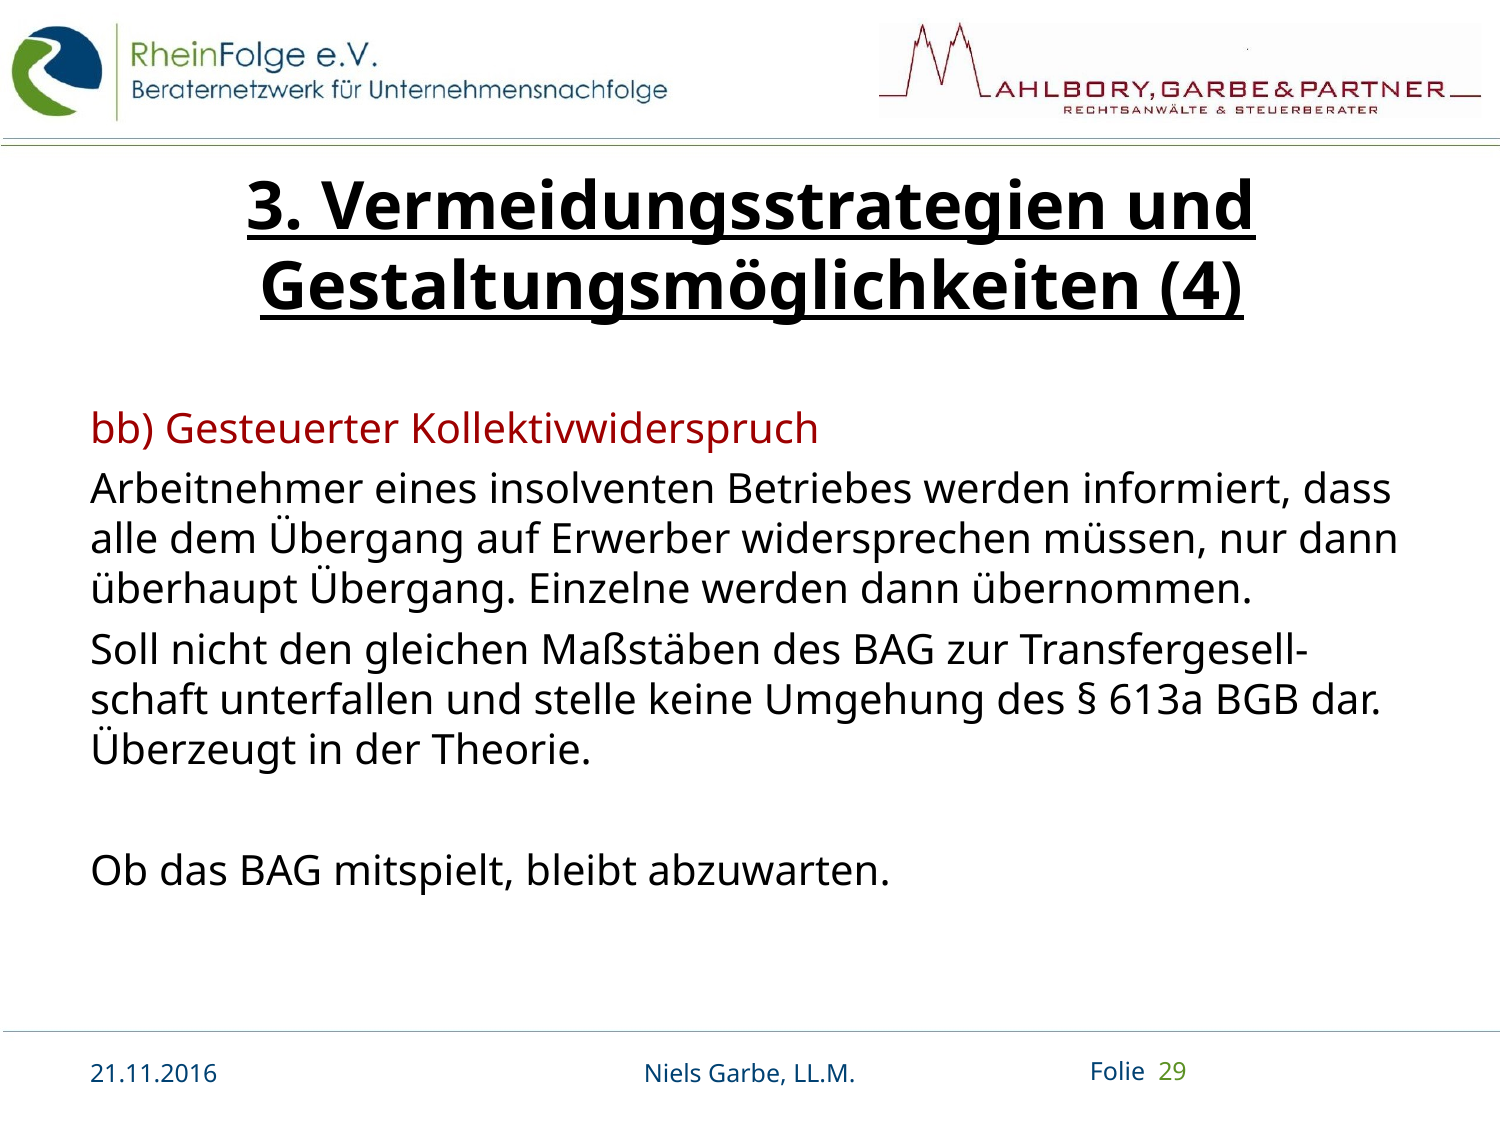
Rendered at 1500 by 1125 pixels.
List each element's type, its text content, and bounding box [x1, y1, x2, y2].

title 3. Vermeidungsstrategien und Gestaltungsmöglichkeiten (4) [76, 149, 1427, 337]
list bb) Gesteuerter Kollektivwiderspruch Arbeitnehmer eines insolventen Betriebes werden informiert, dass alle dem Übergang auf Erwerber widersprechen müssen, nur dann überhaupt Übergang. Einzelne werden dann übernommen. Soll nicht den gleichen Maßstäben des BAG zur Transfergesell-schaft unterfallen und stelle keine Umgehung des § 613a BGB dar. Überzeugt in der Theorie. Ob das BAG mitspielt, bleibt abzuwarten. [75, 393, 1426, 1103]
